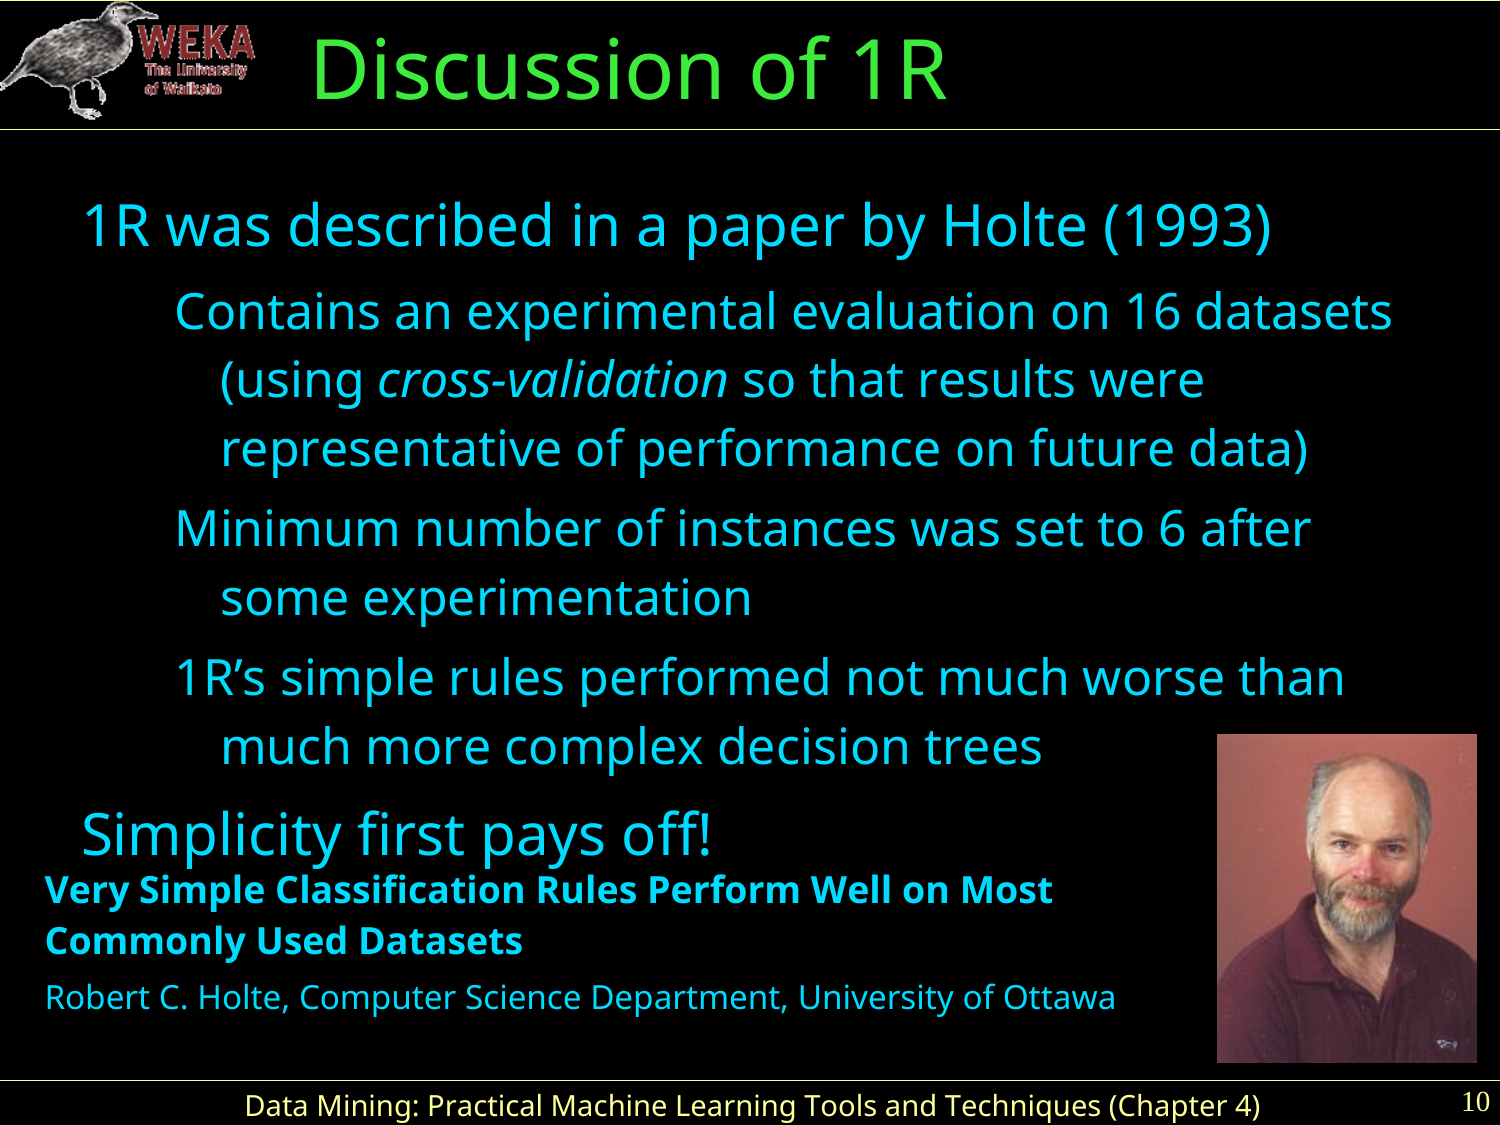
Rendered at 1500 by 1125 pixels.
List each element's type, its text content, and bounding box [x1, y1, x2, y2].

text_box Very Simple Classification Rules Perform Well on Most Commonly Used Datasets Robert C. Holte, Computer Science Department, University of Ottawa [29, 856, 1211, 1099]
picture [1217, 734, 1477, 1063]
title Discussion of 1R [295, 0, 1500, 148]
text_box 1R was described in a paper by Holte (1993) Contains an experimental evaluation on 16 datasets (using cross-validation so that results were representative of performance on future data) Minimum number of instances was set to 6 after some experimentation 1R’s simple rules performed not much worse than much more complex decision trees Simplicity first pays off! [66, 177, 1447, 853]
picture [0, 1, 266, 129]
